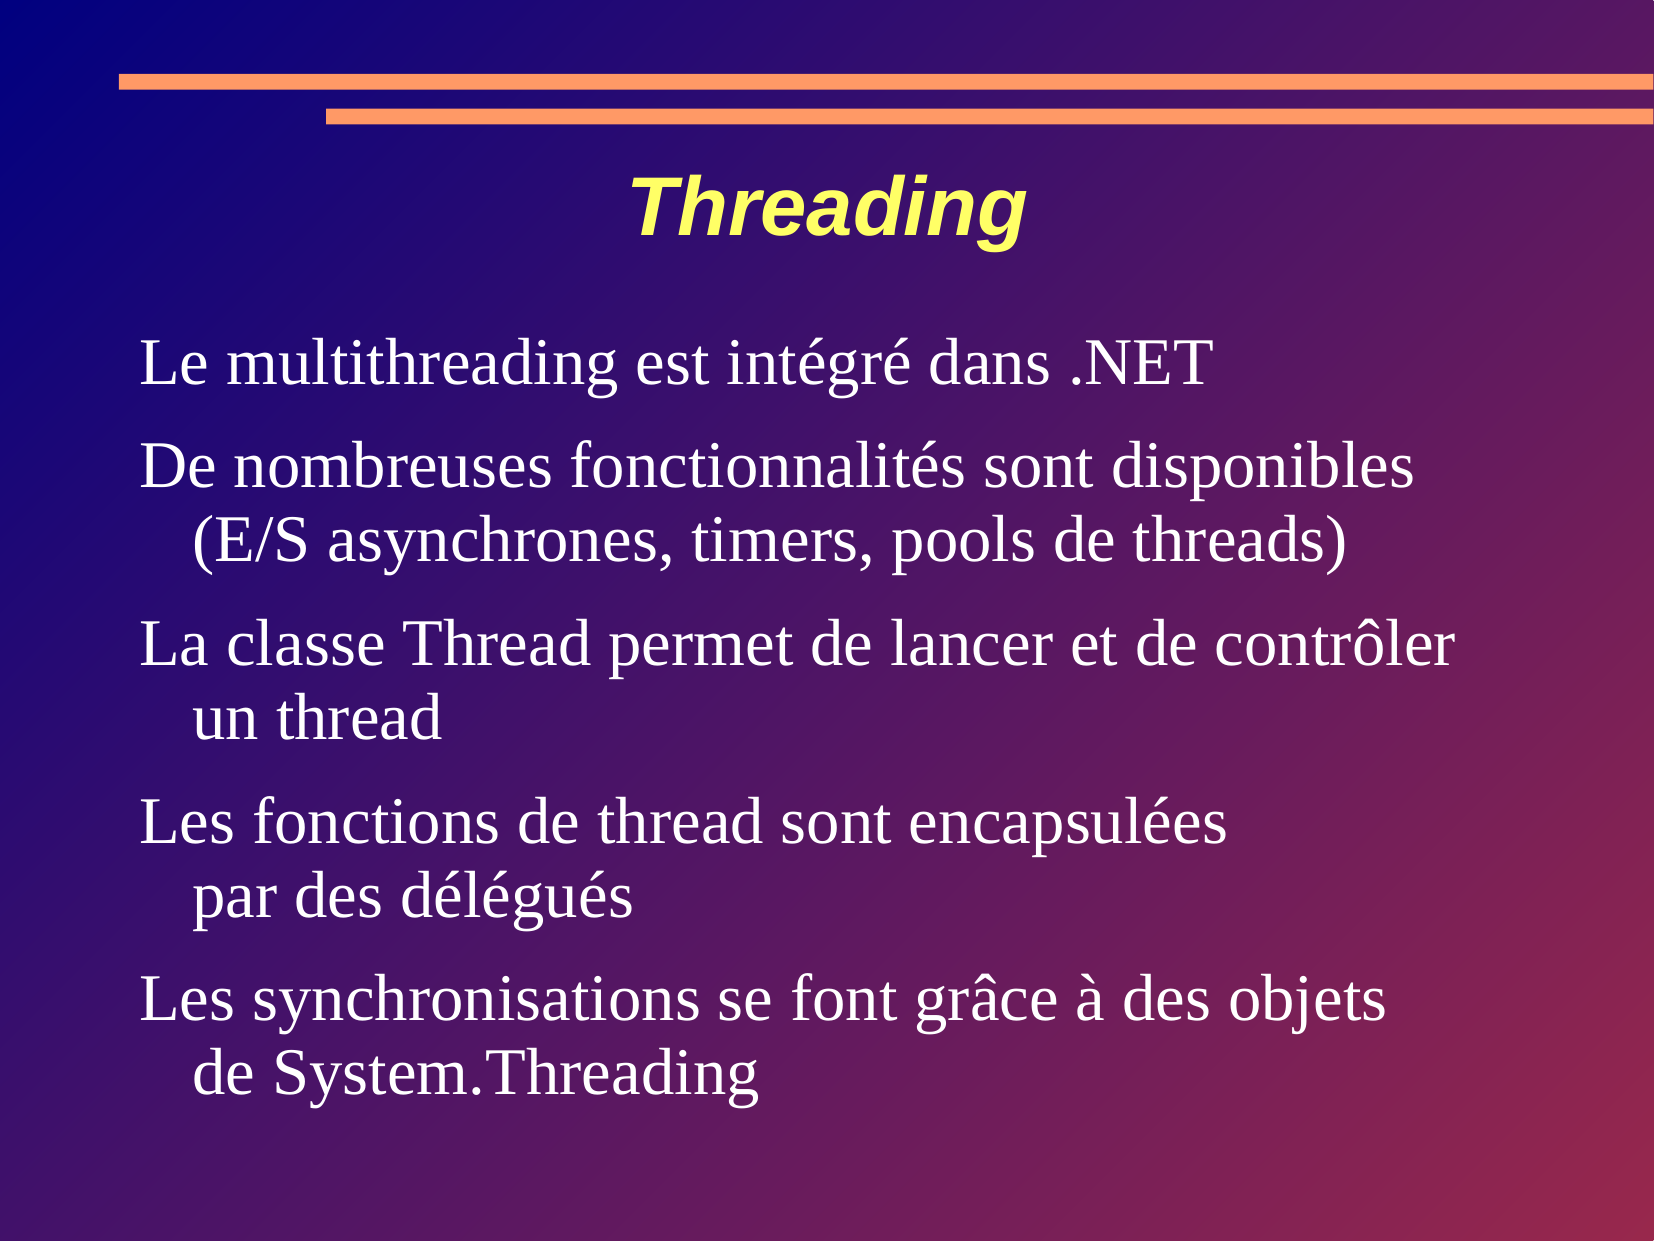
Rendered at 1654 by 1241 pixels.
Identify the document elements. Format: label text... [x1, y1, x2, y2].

title Threading [121, 102, 1534, 311]
list Le multithreading est intégré dans .NET De nombreuses fonctionnalités sont disponibles (E/S asynchrones, timers, pools de threads) La classe Thread permet de lancer et de contrôler un thread Les fonctions de thread sont encapsulées par des délégués Les synchronisations se font grâce à des objets de System.Threading [121, 324, 1534, 1133]
